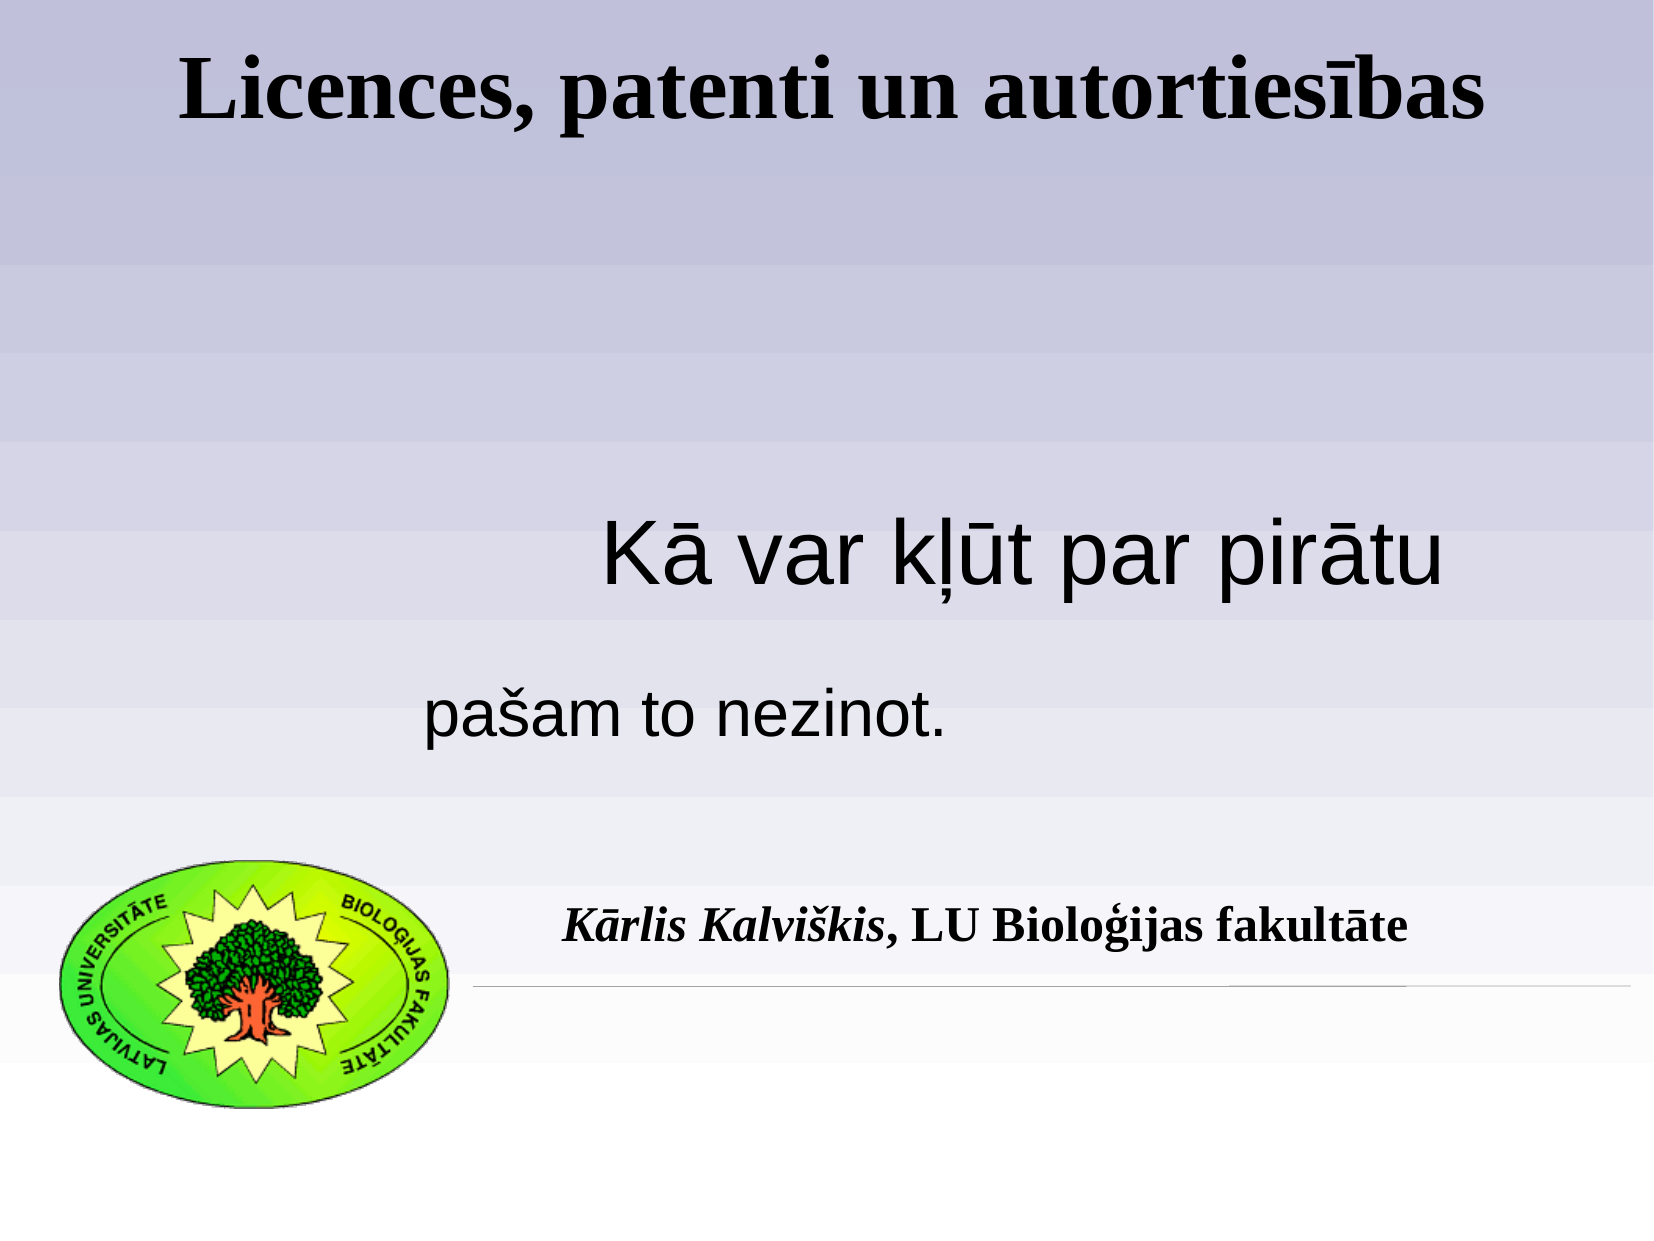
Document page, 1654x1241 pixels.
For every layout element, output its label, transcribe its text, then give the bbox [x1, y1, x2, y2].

picture [0, 0, 1654, 1241]
title Kā var kļūt par pirātu [422, 369, 1625, 737]
list pašam to nezinot. [423, 675, 1623, 1241]
